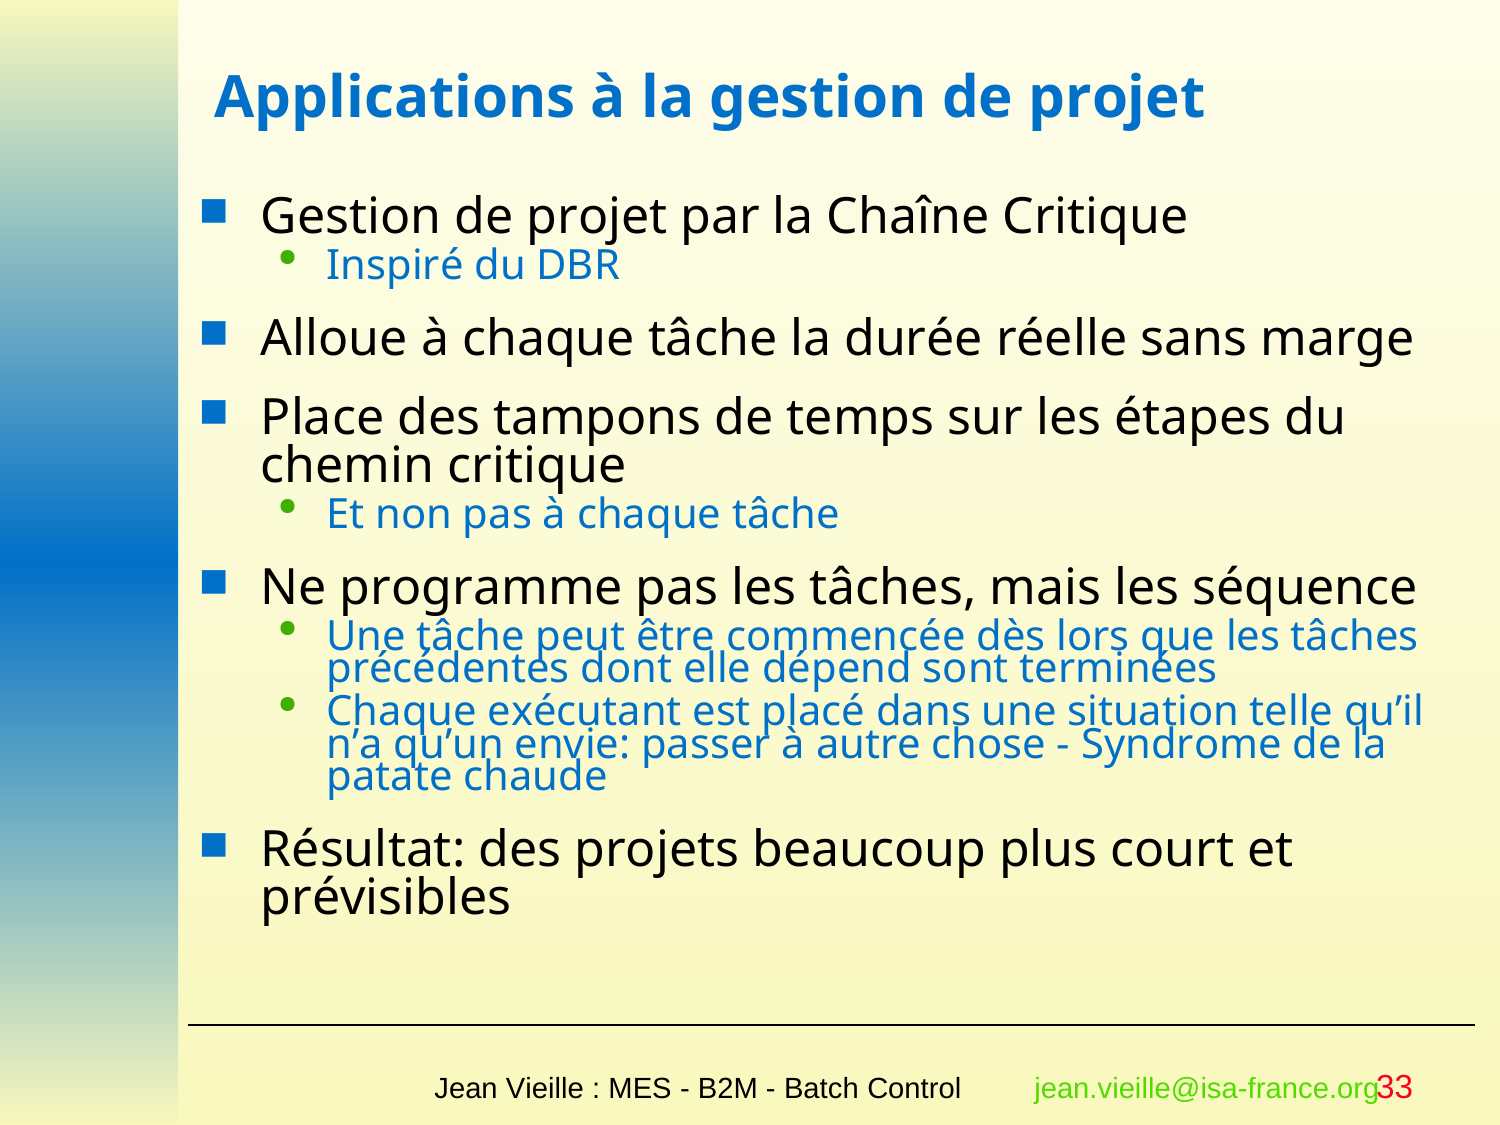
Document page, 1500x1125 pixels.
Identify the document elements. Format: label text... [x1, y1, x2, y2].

list Gestion de projet par la Chaîne Critique Inspiré du DBR Alloue à chaque tâche la durée réelle sans marge Place des tampons de temps sur les étapes du chemin critique Et non pas à chaque tâche Ne programme pas les tâches, mais les séquence Une tâche peut être commencée dès lors que les tâches précédentes dont elle dépend sont terminées Chaque exécutant est placé dans une situation telle qu’il n’a qu’un envie: passer à autre chose - Syndrome de la patate chaude Résultat: des projets beaucoup plus court et prévisibles [189, 187, 1468, 1001]
title Applications à la gestion de projet [199, 24, 1466, 163]
